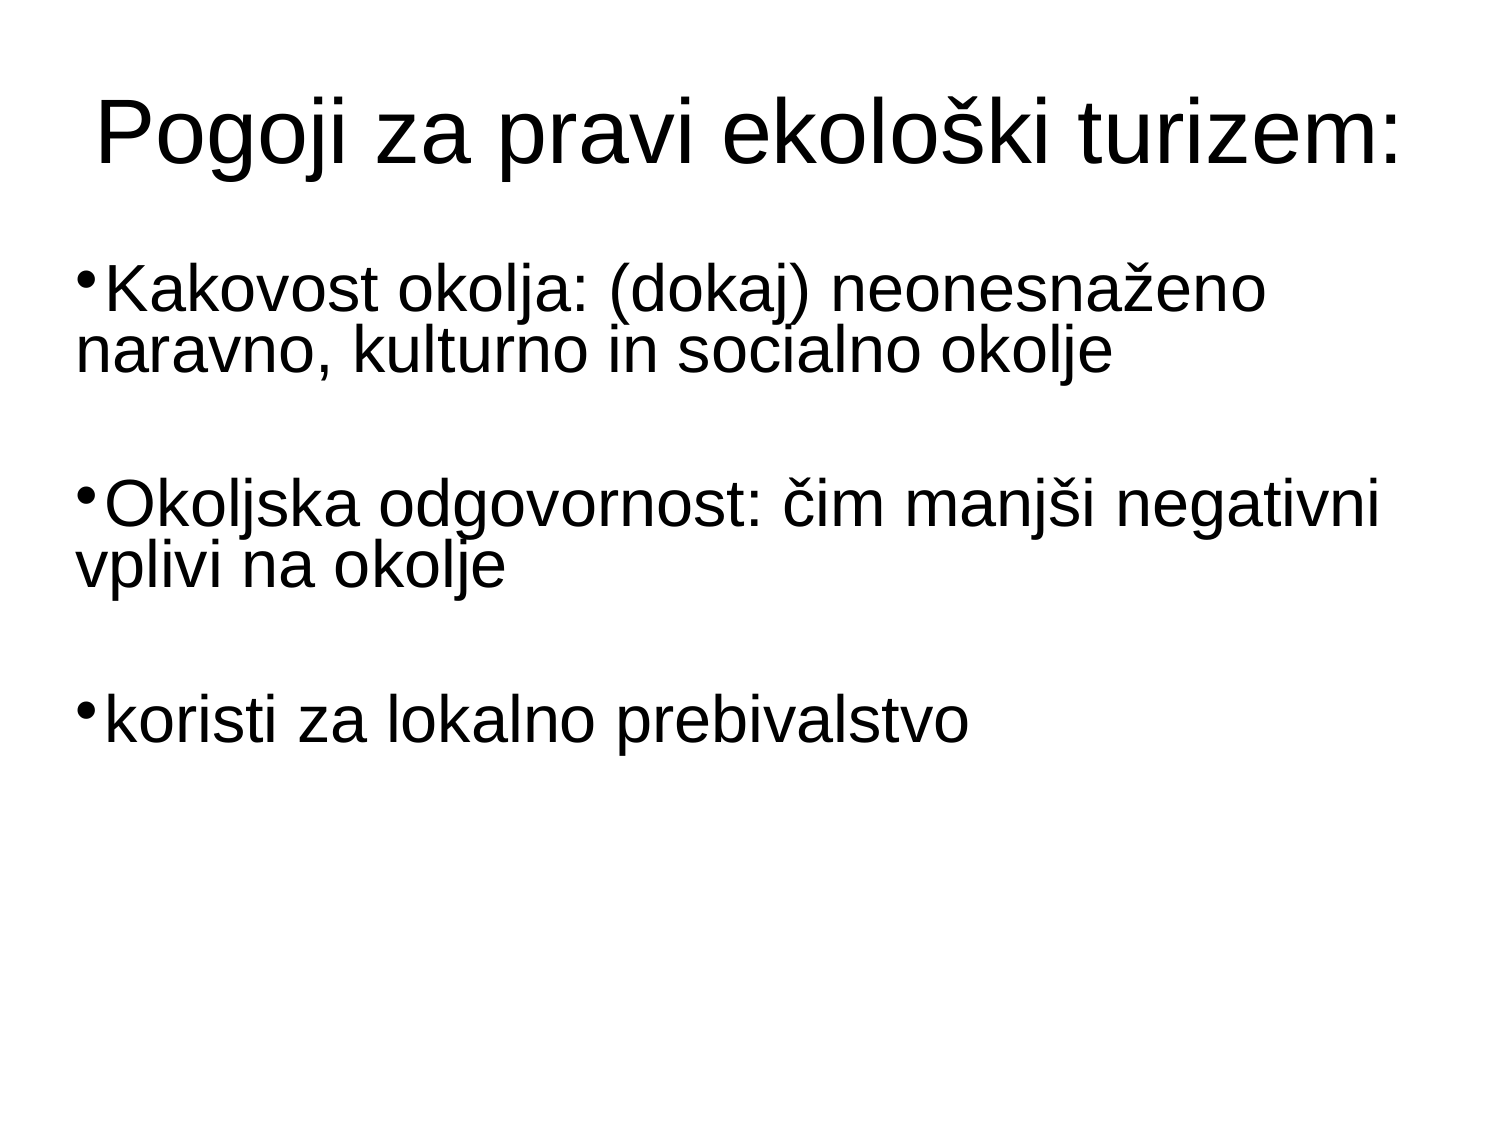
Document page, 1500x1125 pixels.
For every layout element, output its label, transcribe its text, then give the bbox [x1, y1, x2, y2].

title Pogoji za pravi ekološki turizem: [74, 50, 1426, 227]
list Kakovost okolja: (dokaj) neonesnaženo naravno, kulturno in socialno okolje Okoljska odgovornost: čim manjši negativni vplivi na okolje koristi za lokalno prebivalstvo [74, 262, 1426, 991]
